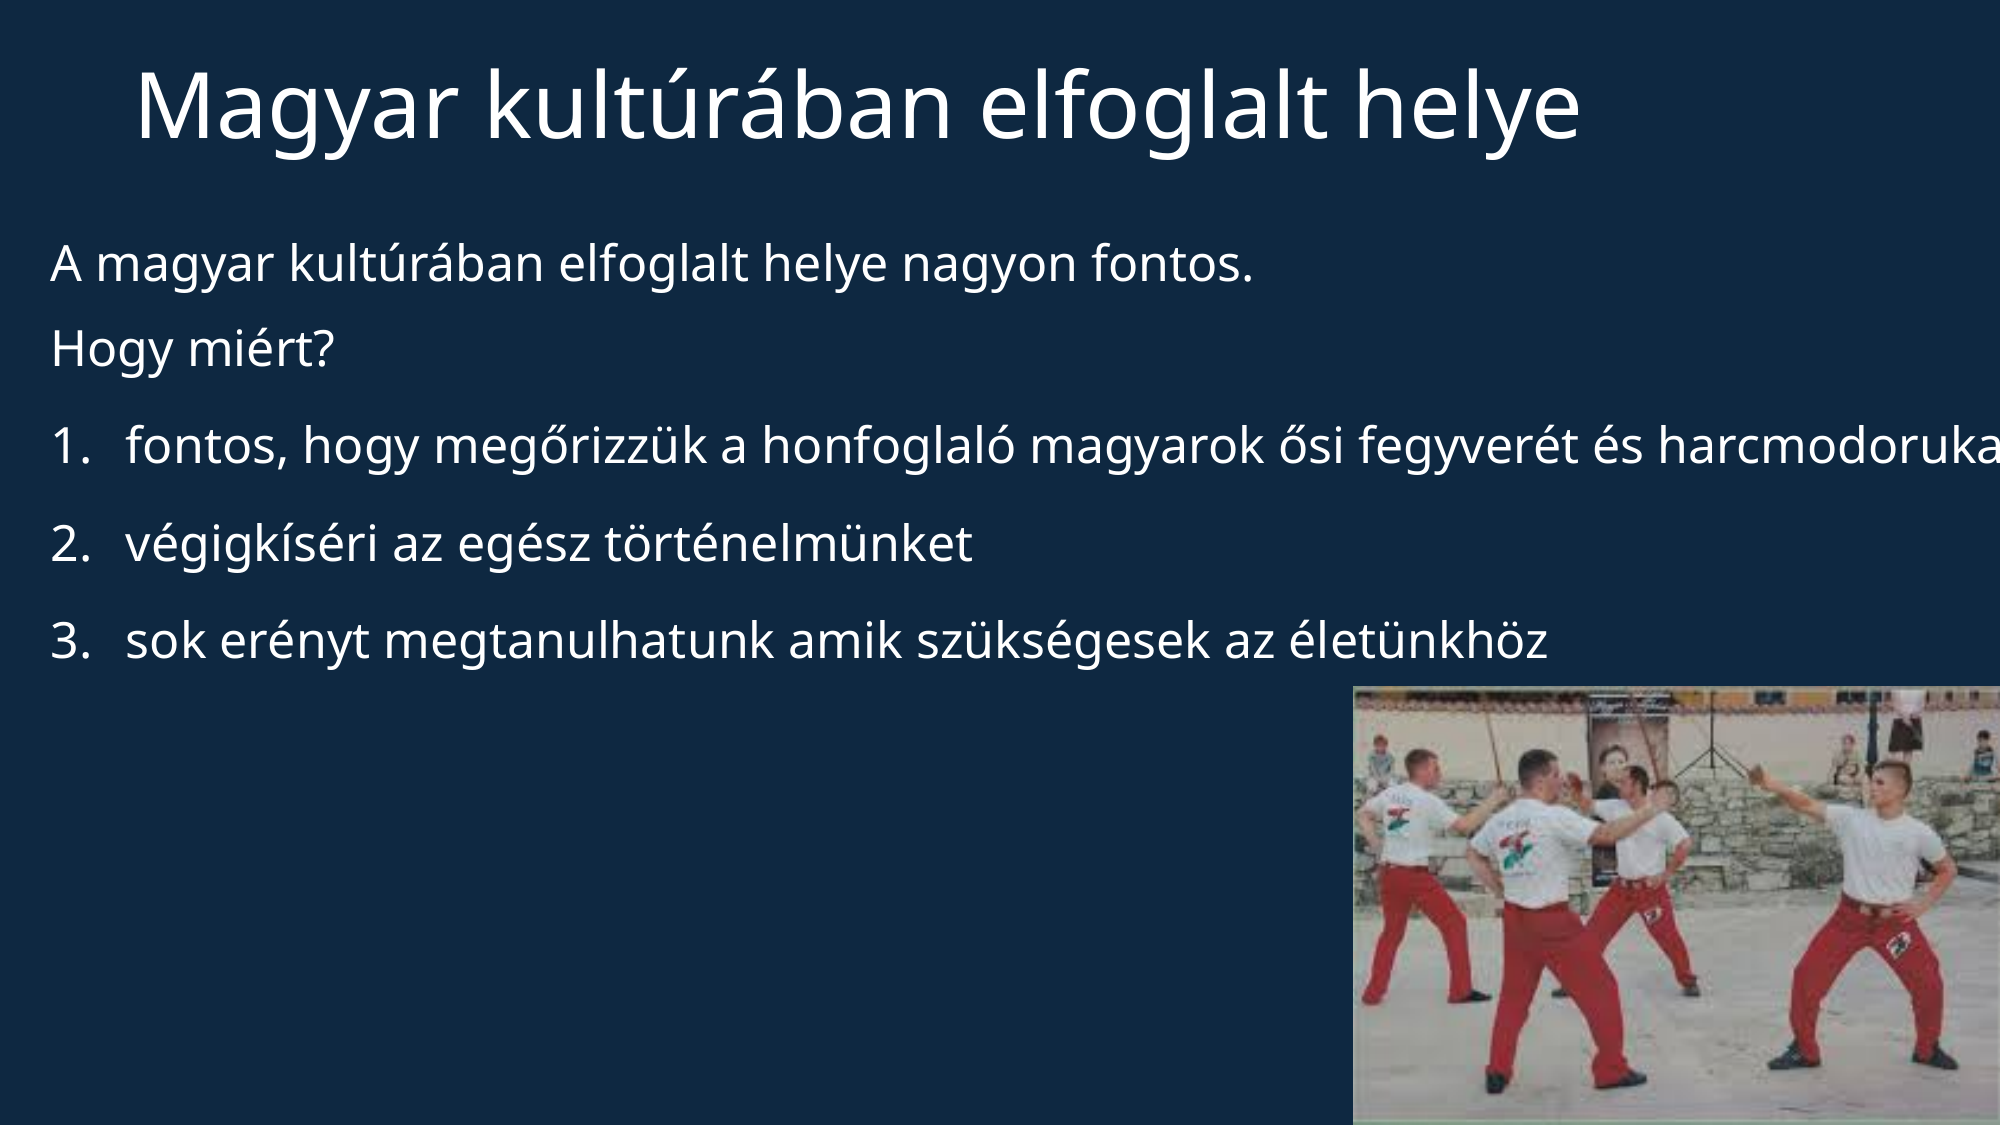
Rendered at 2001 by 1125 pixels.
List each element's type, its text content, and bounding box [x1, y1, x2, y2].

title Magyar kultúrában elfoglalt helye [118, 0, 1844, 218]
text_box A magyar kultúrában elfoglalt helye nagyon fontos. Hogy miért? fontos, hogy megőrizzük a honfoglaló magyarok ősi fegyverét és harcmodorukat végigkíséri az egész történelmünket sok erényt megtanulhatunk amik szükségesek az életünkhöz [35, 223, 2000, 681]
picture [1353, 686, 2000, 1125]
